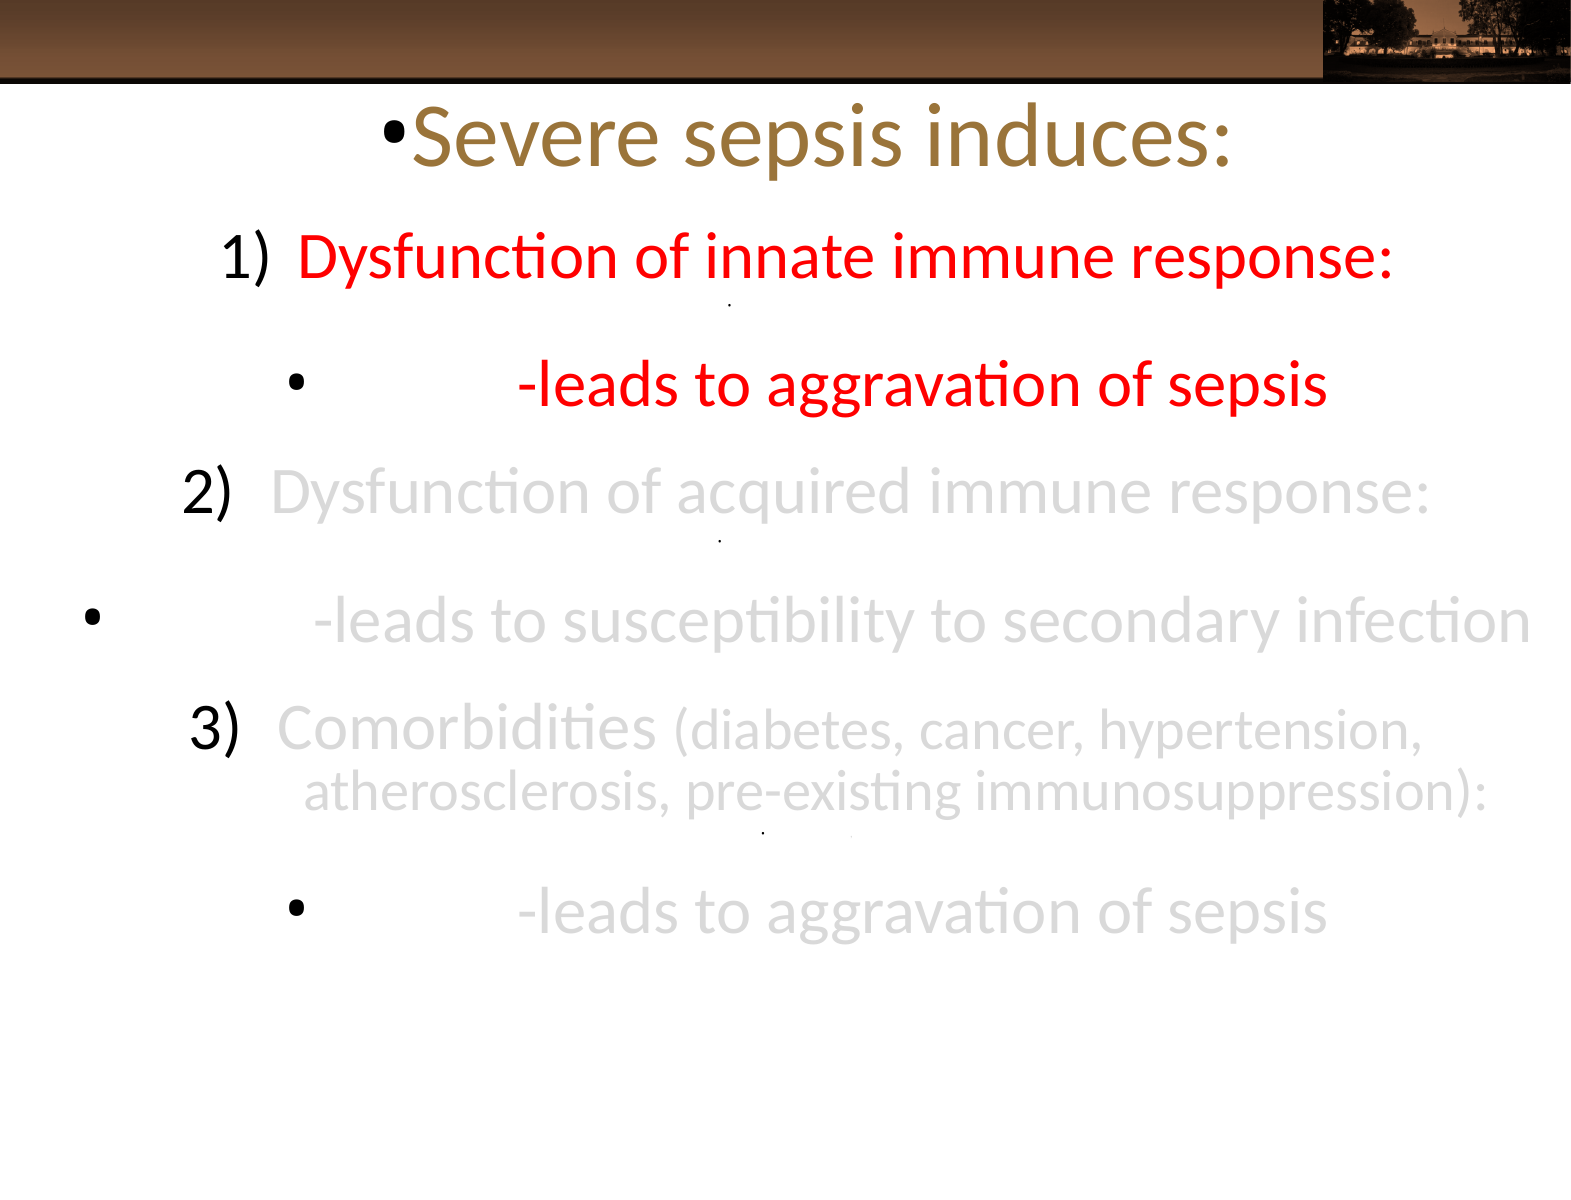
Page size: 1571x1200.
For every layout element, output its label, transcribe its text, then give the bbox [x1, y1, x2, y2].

text_box Severe sepsis induces: Dysfunction of innate immune response: -leads to aggravation of sepsis Dysfunction of acquired immune response: -leads to susceptibility to secondary infection Comorbidities (diabetes, cancer, hypertension, atherosclerosis, pre-existing immunosuppression): , -leads to aggravation of sepsis [43, 84, 1571, 1027]
picture [0, 0, 1571, 84]
